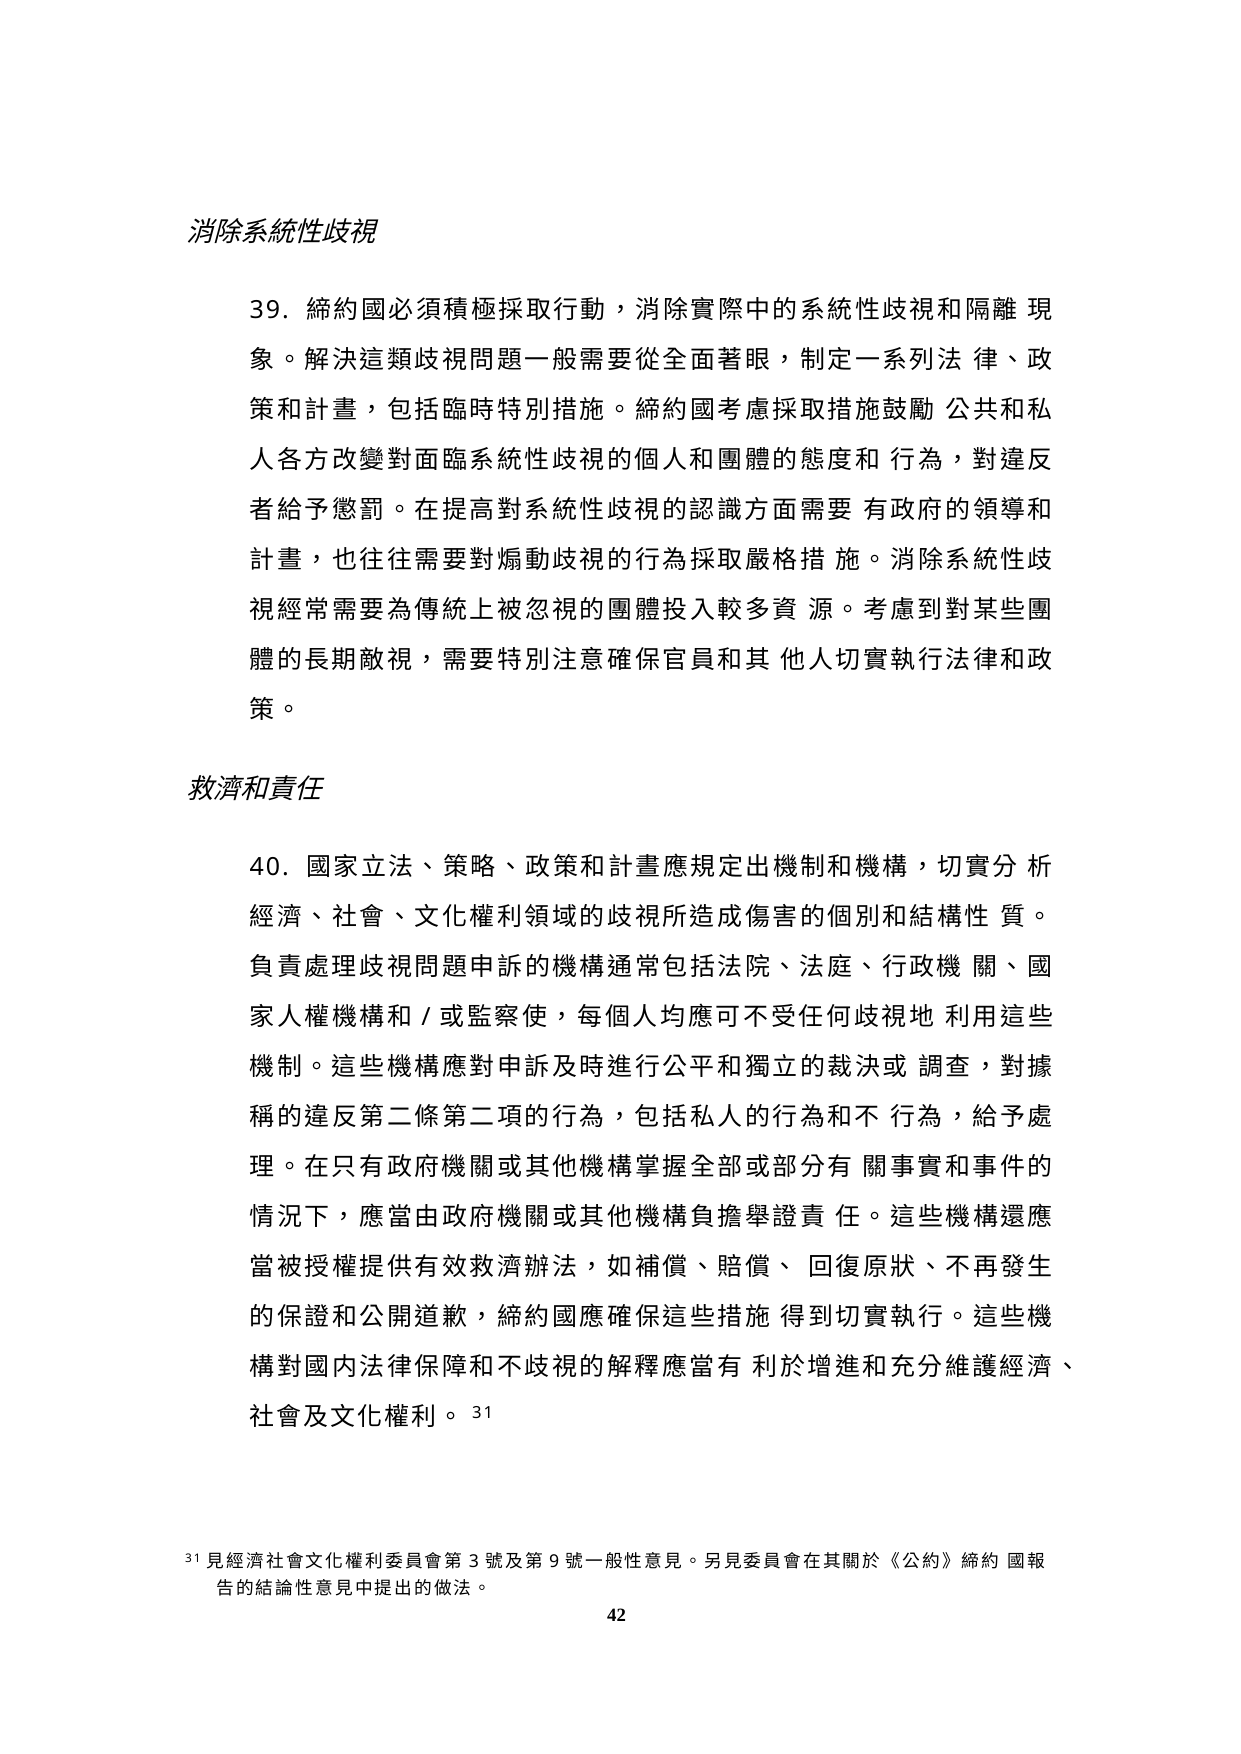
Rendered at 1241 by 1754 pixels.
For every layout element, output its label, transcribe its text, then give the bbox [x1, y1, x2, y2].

text_box 42 [607, 1603, 633, 1623]
text_box 31見經濟社會文化權利委員會第3號及第9號一般性意見。另見委員會在其關於《公約》締約 國報告的結論性意見中提出的做法。 [185, 1544, 1053, 1599]
text_box 消除系統性歧視 39. 締約國必須積極採取行動，消除實際中的系統性歧視和隔離 現象。解決這類歧視問題一般需要從全面著眼，制定一系列法 律、政策和計晝，包括臨時特別措施。締約國考慮採取措施鼓勵 公共和私人各方改變對面臨系統性歧視的個人和團體的態度和 行為，對違反者給予懲罰。在提高對系統性歧視的認識方面需要 有政府的領導和計晝，也往往需要對煽動歧視的行為採取嚴格措 施。消除系統性歧視經常需要為傳統上被忽視的團體投入較多資 源。考慮到對某些團體的長期敵視，需要特別注意確保官員和其 他人切實執行法律和政策。 救濟和責任 40. 國家立法、策略、政策和計晝應規定出機制和機構，切實分 析經濟、社會、文化權利領域的歧視所造成傷害的個別和結構性 質。負責處理歧視問題申訴的機構通常包括法院、法庭、行政機 關、國家人權機構和/或監察使，每個人均應可不受任何歧視地 利用這些機制。這些機構應對申訴及時進行公平和獨立的裁決或 調查，對據稱的違反第二條第二項的行為，包括私人的行為和不 行為，給予處理。在只有政府機關或其他機構掌握全部或部分有 關事實和事件的情況下，應當由政府機關或其他機構負擔舉證責 任。這些機構還應當被授權提供有效救濟辦法，如補償、賠償、 回復原狀、不再發生的保證和公開道歉，締約國應確保這些措施 得到切實執行。這些機構對國内法律保障和不歧視的解釋應當有 利於增進和充分維護經濟、社會及文化權利。31 [186, 214, 1055, 1454]
